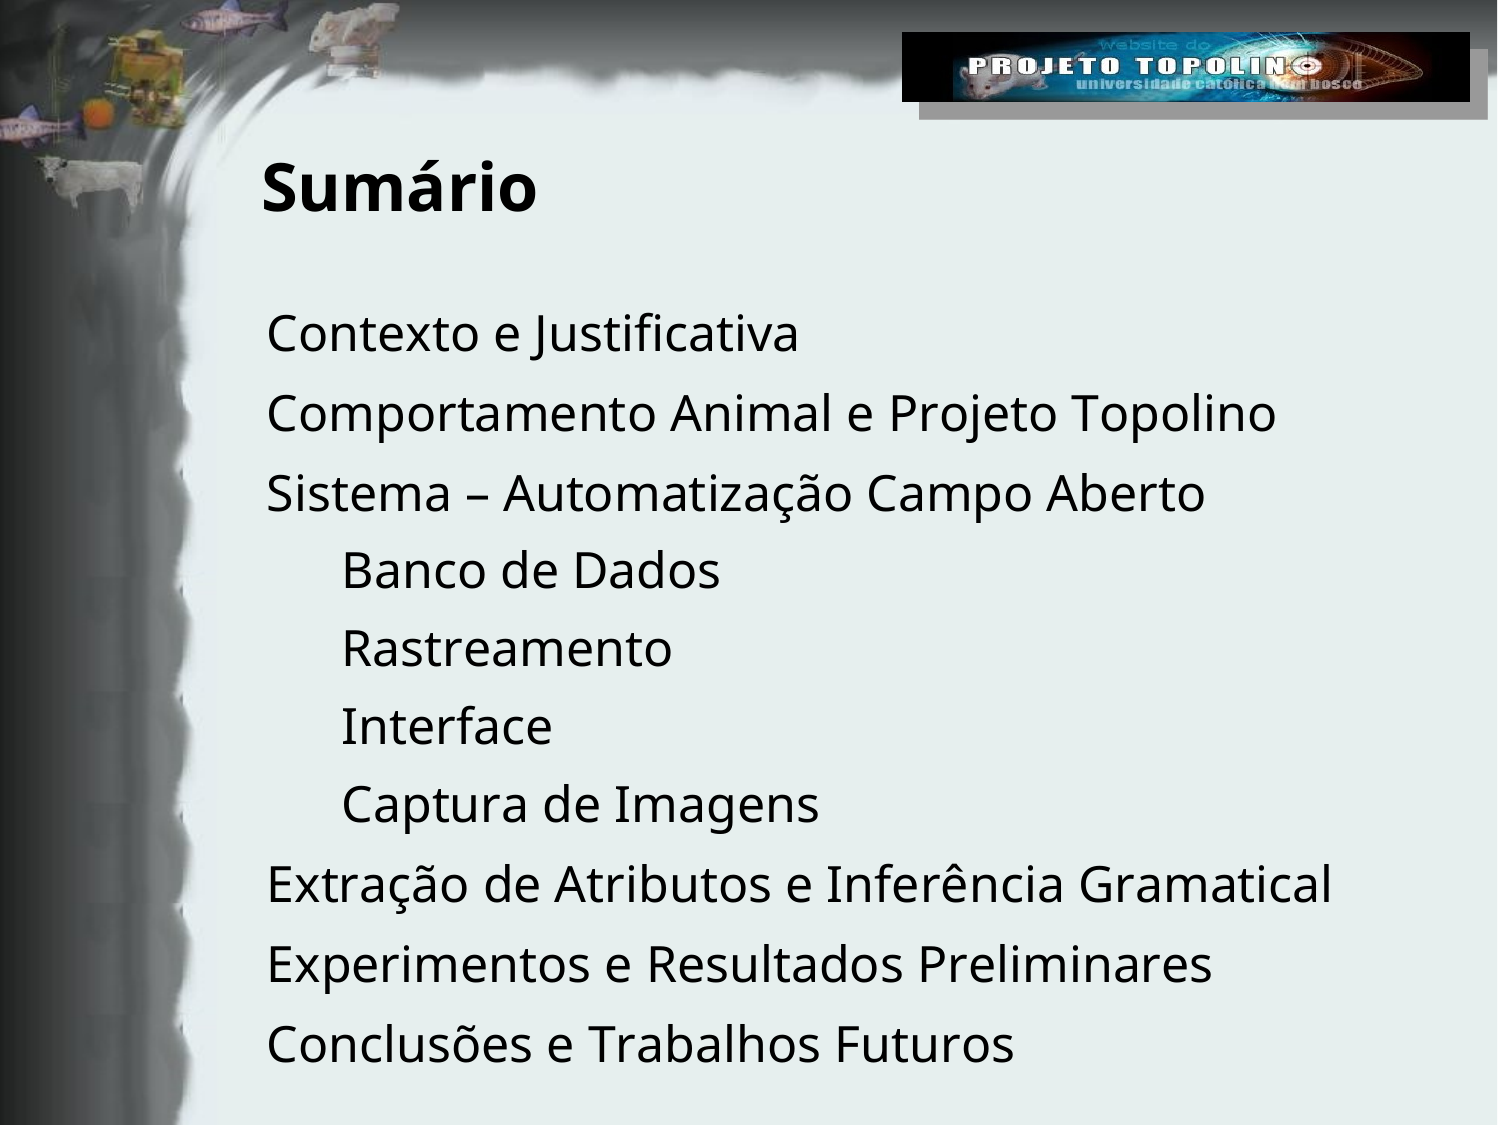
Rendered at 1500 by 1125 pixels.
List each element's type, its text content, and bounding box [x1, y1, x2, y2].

picture [0, 0, 1498, 1125]
title Sumário [246, 91, 1500, 279]
list Contexto e Justificativa Comportamento Animal e Projeto Topolino Sistema – Automatização Campo Aberto Banco de Dados Rastreamento Interface Captura de Imagens Extração de Atributos e Inferência Gramatical Experimentos e Resultados Preliminares Conclusões e Trabalhos Futuros [252, 290, 1429, 1095]
